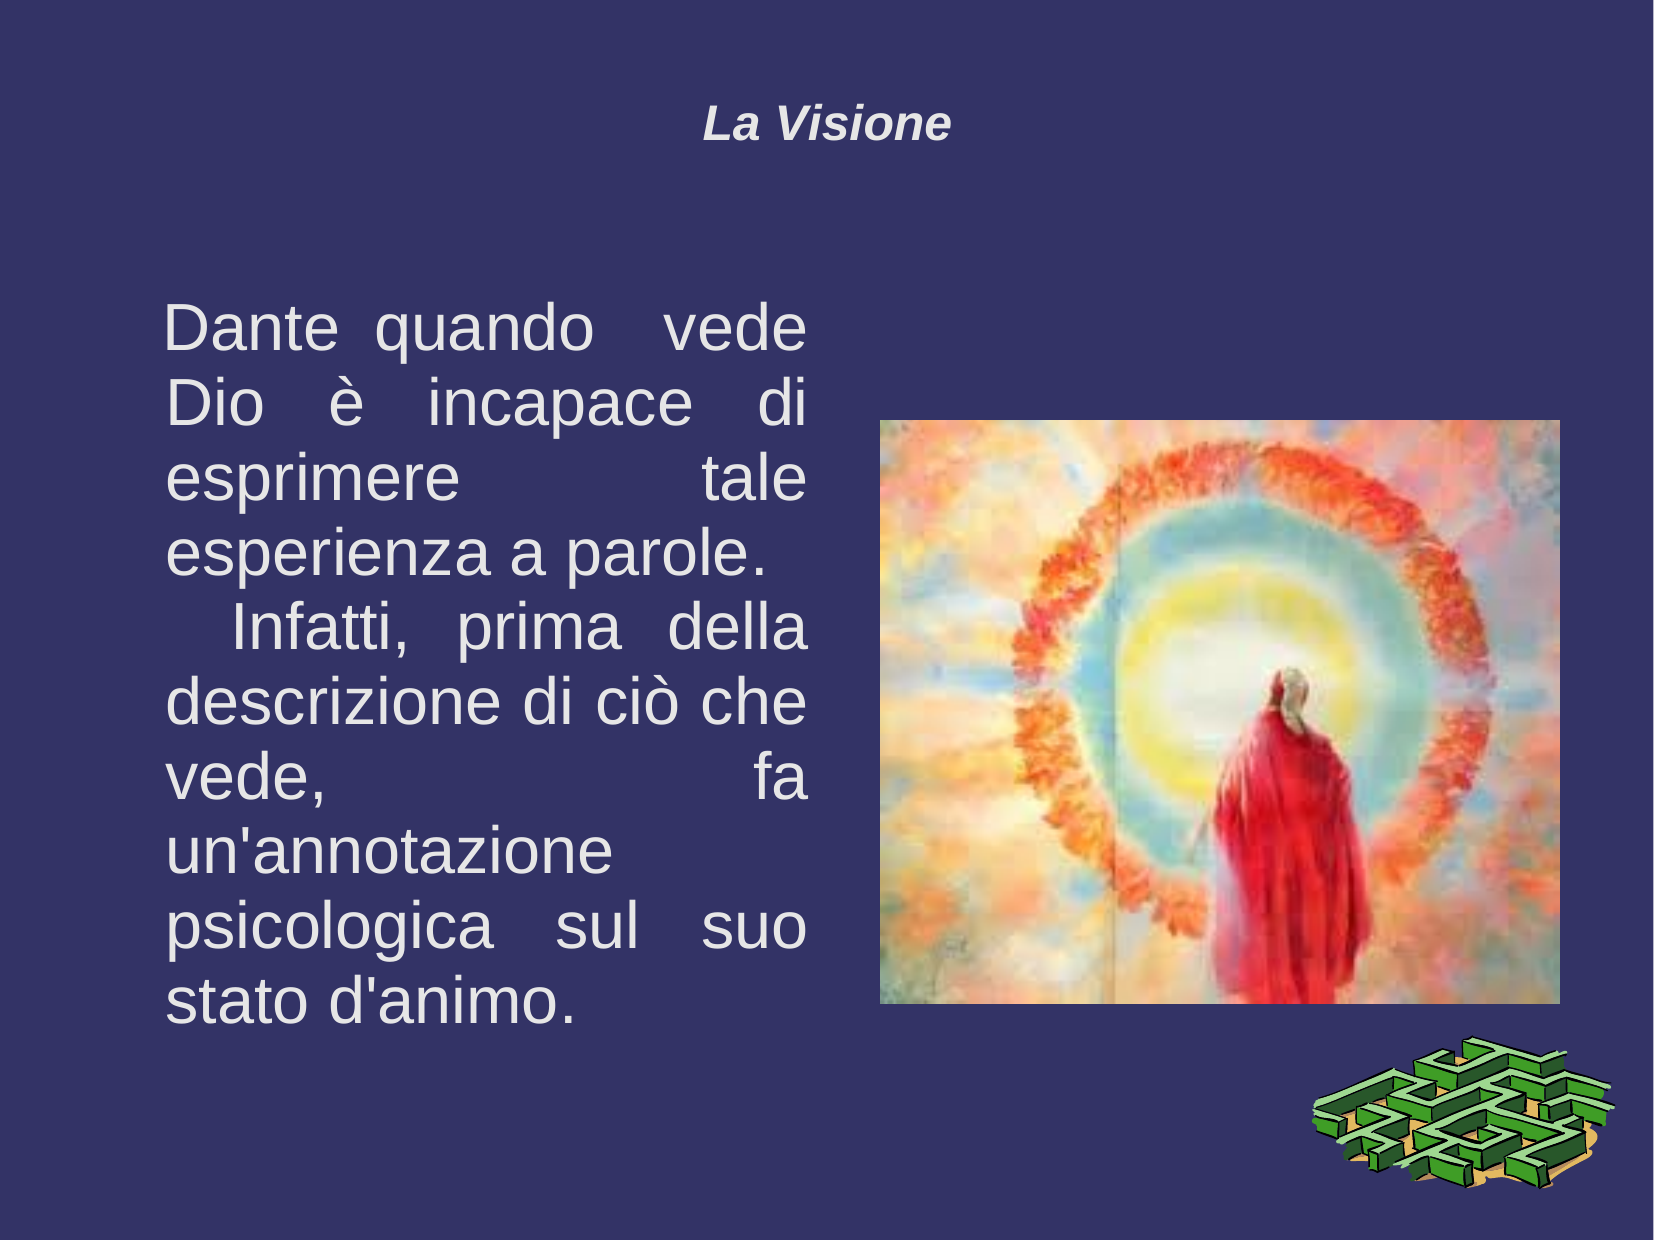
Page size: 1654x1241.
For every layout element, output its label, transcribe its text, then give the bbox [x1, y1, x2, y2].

title La Visione [121, 19, 1534, 227]
picture [880, 420, 1560, 1004]
list Dante quando vede Dio è incapace di esprimere tale esperienza a parole. Infatti, prima della descrizione di ciò che vede, fa un'annotazione psicologica sul suo stato d'animo. [82, 290, 809, 1109]
